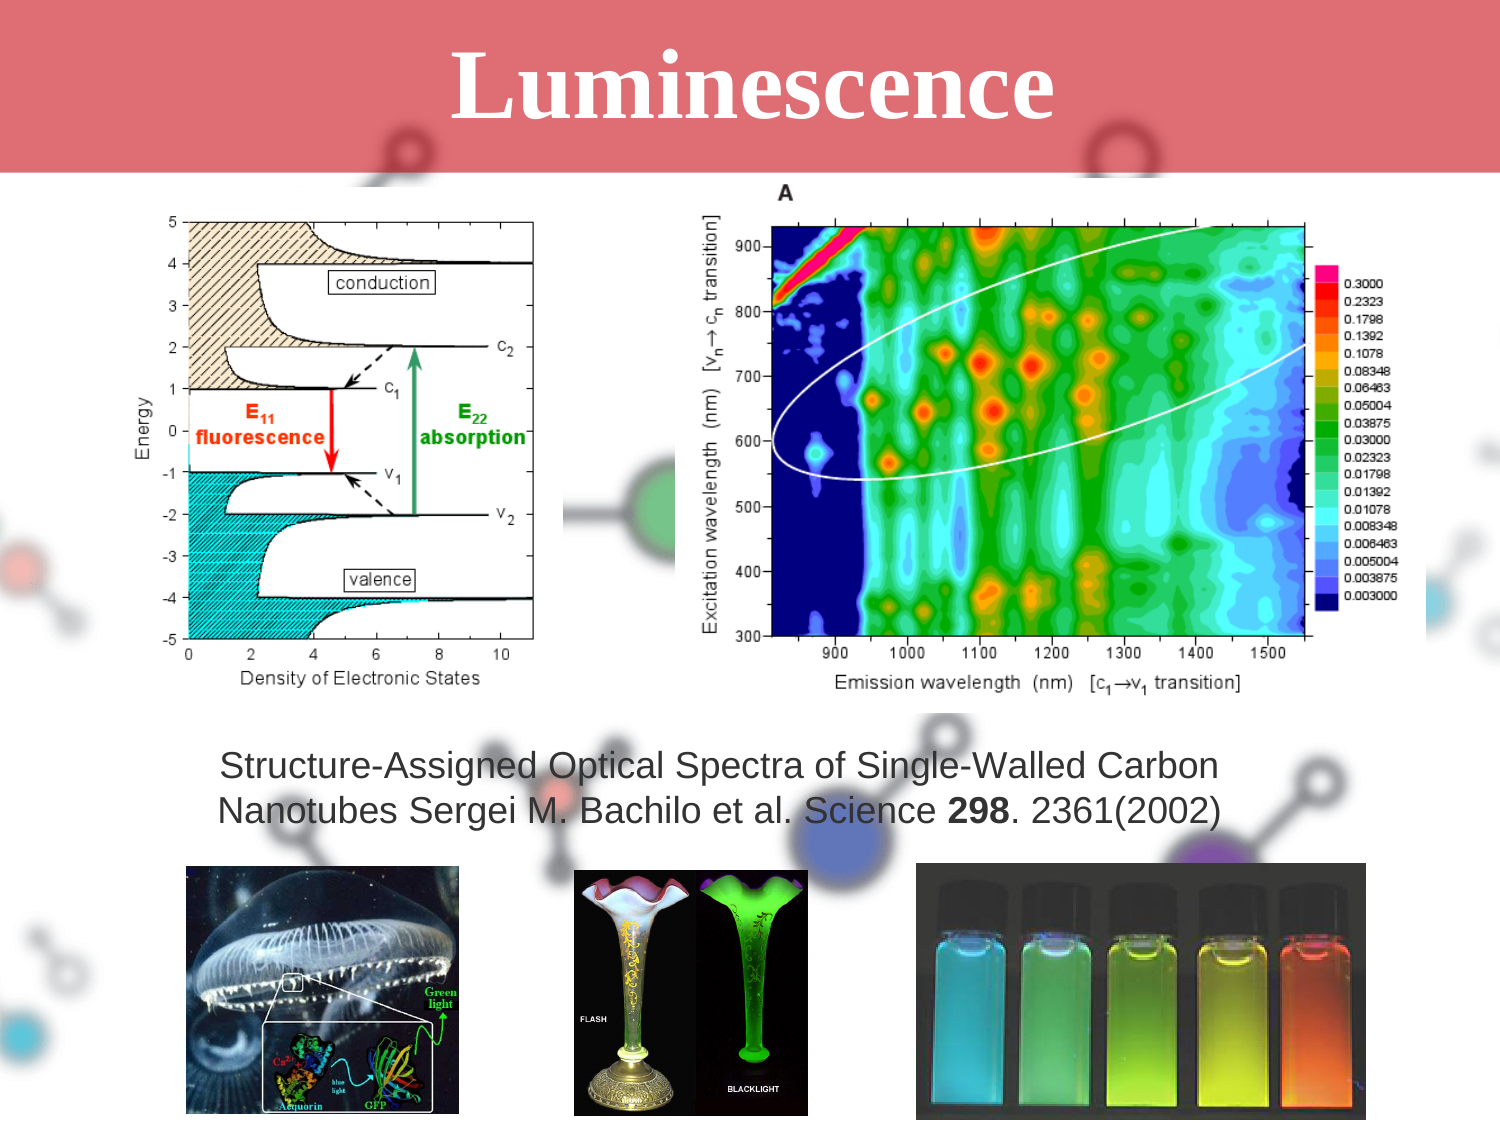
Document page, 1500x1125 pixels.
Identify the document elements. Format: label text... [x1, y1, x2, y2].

text_box Structure-Assigned Optical Spectra of Single-Walled Carbon Nanotubes Sergei M. Bachilo et al. Science 298. 2361(2002) [136, 733, 1304, 845]
picture [0, 173, 1500, 1125]
text_box [0, 0, 1500, 173]
title Luminescence [78, 11, 1429, 147]
